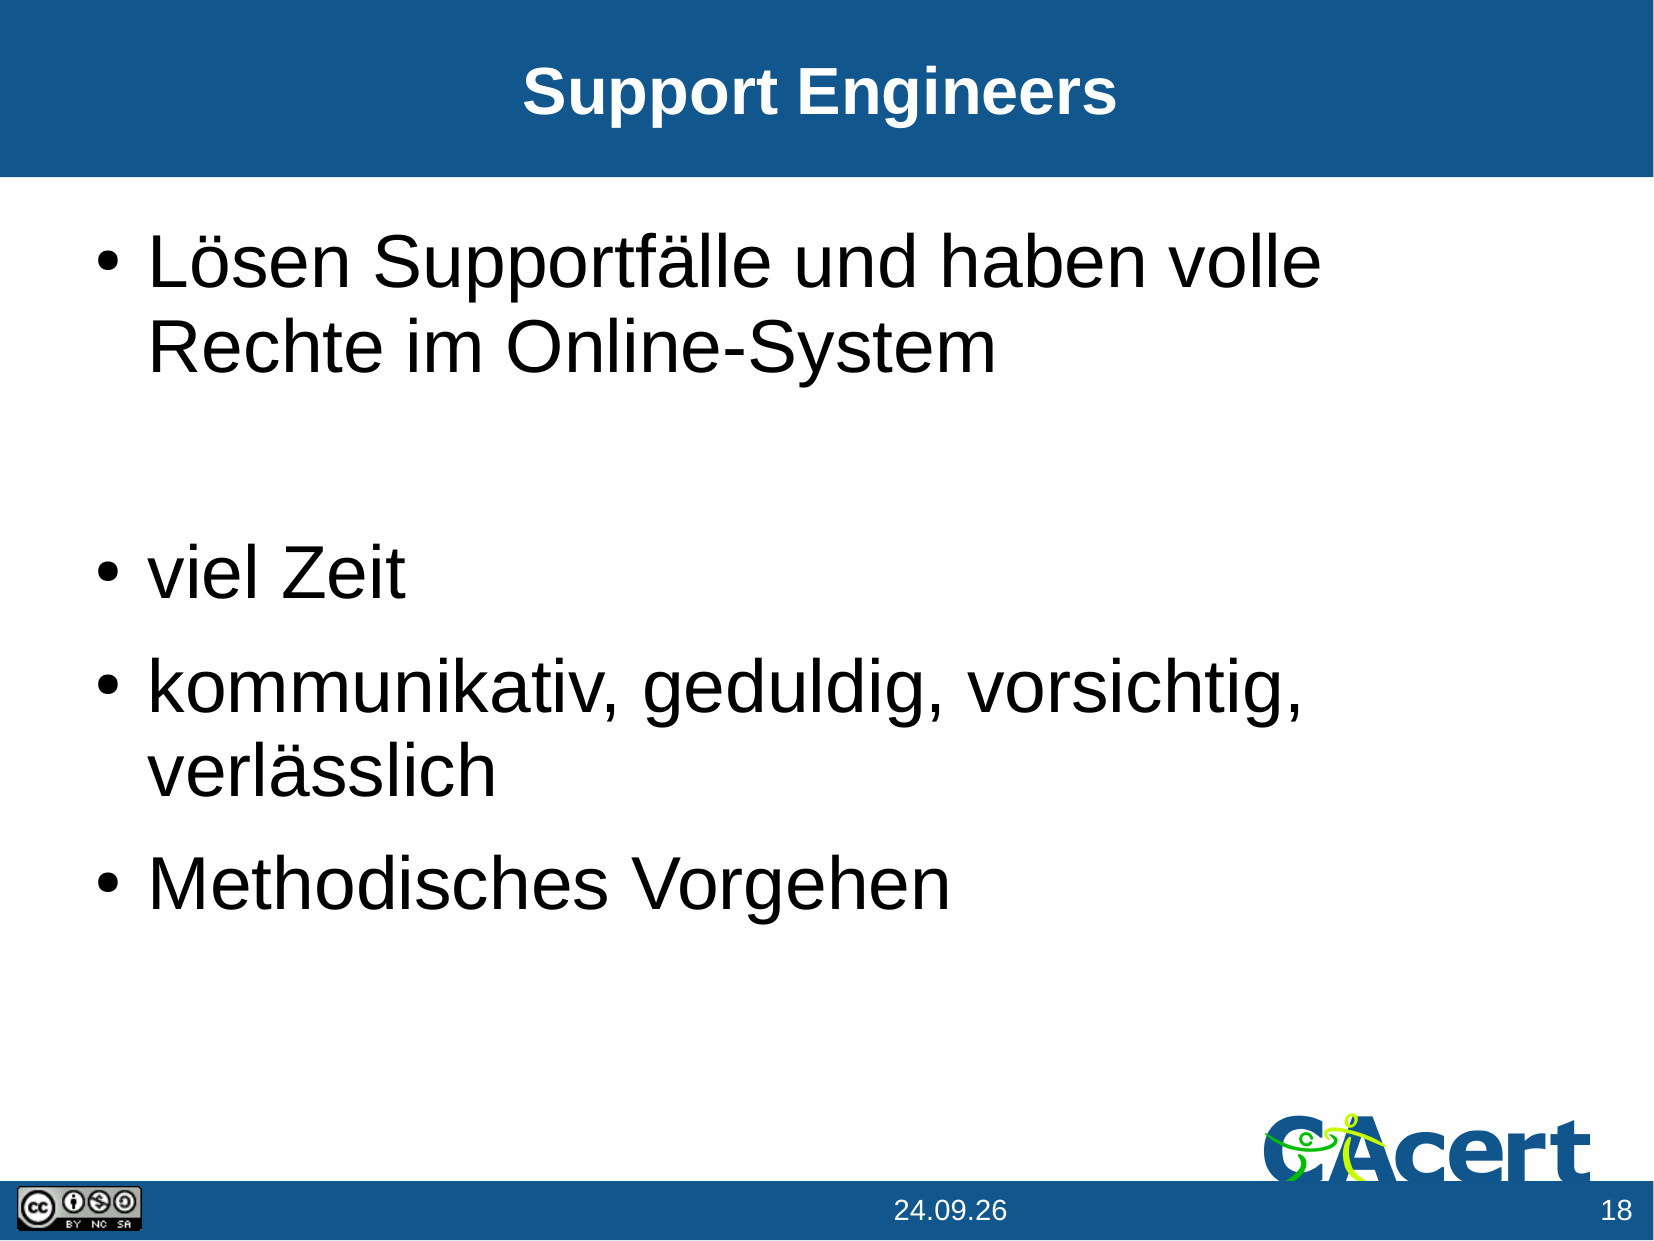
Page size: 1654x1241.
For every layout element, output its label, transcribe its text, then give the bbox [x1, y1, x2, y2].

picture [1263, 1112, 1591, 1181]
list Lösen Supportfälle und haben volle Rechte im Online-System viel Zeit kommunikativ, geduldig, vorsichtig, verlässlich Methodisches Vorgehen [76, 220, 1565, 1093]
picture [17, 1186, 142, 1231]
title Support Engineers [76, 17, 1565, 166]
